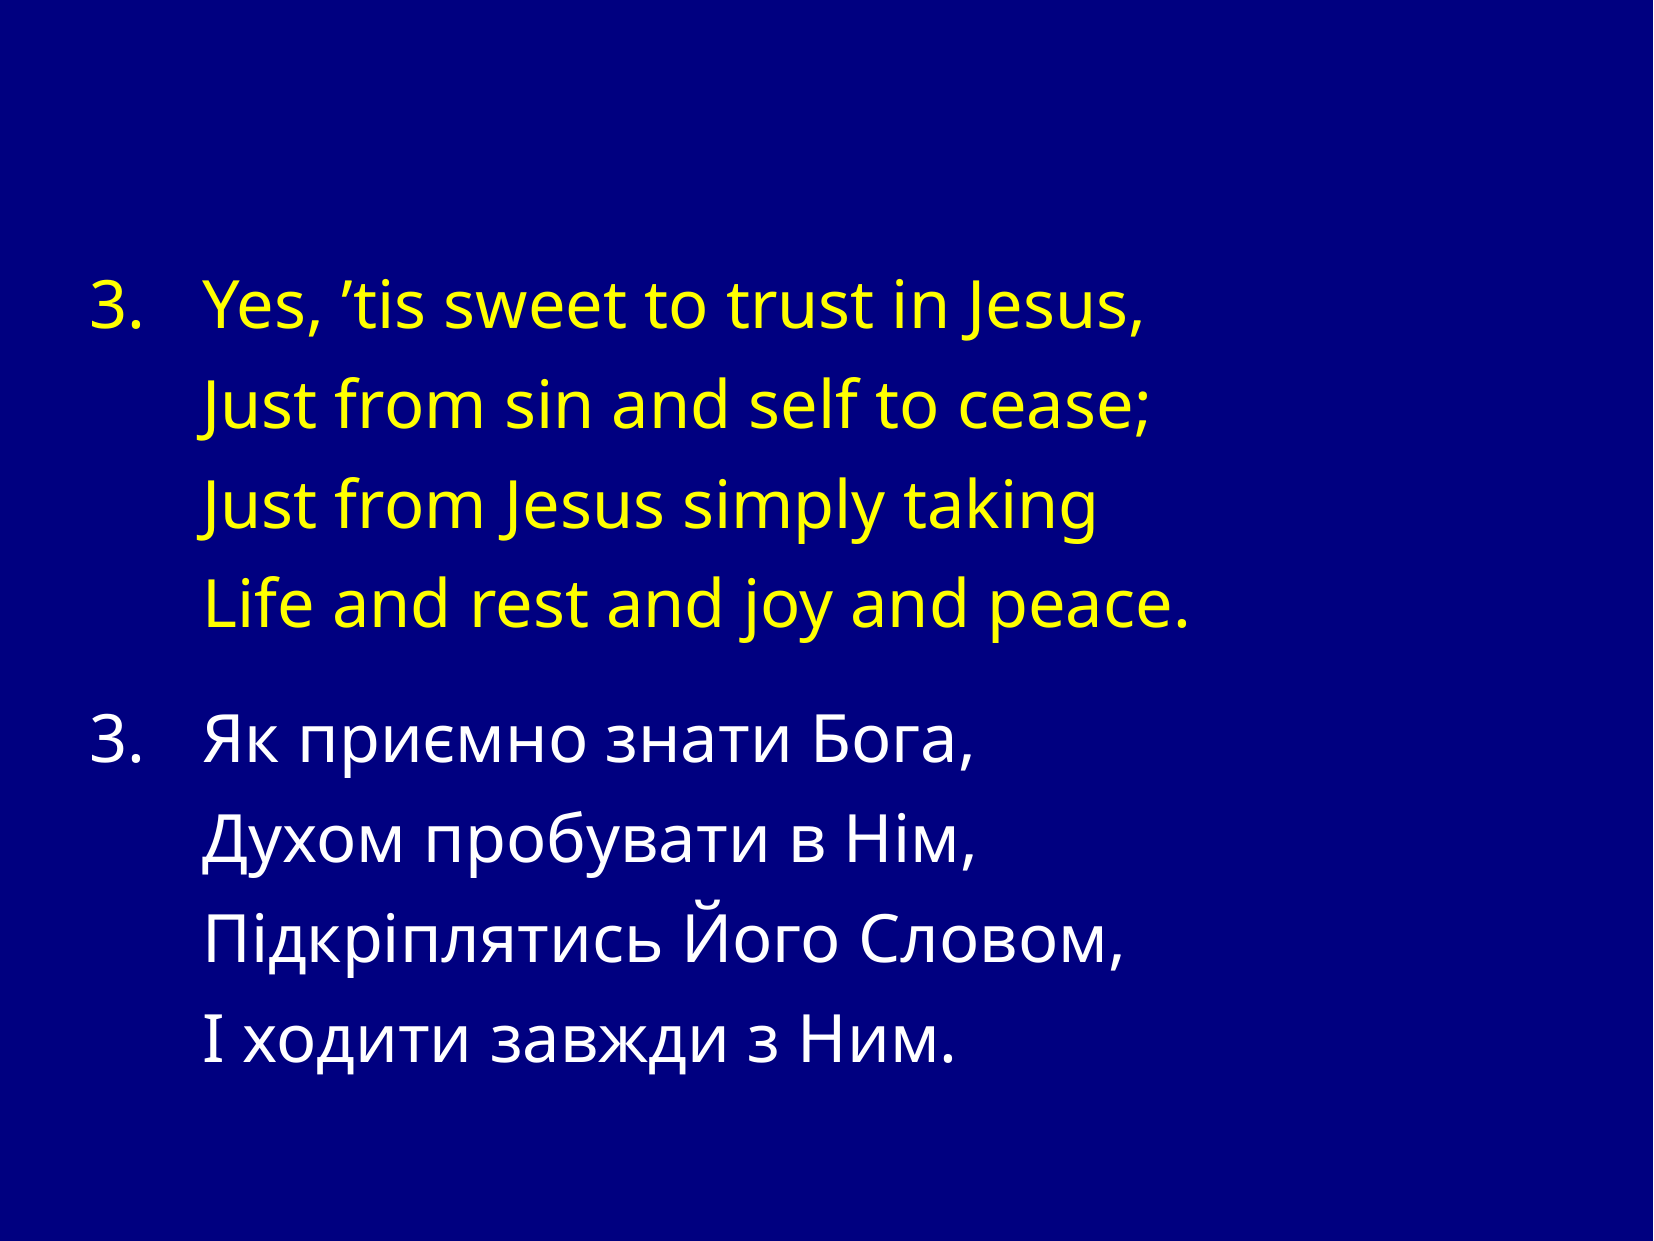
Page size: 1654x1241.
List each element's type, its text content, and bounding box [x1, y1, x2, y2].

text_box 3. Як приємно знати Бога, Духом пробувати в Нім, Підкріплятись Його Словом, І ходити завжди з Ним. [75, 675, 1576, 1163]
text_box 3. Yes, ’tis sweet to trust in Jesus, Just from sin and self to cease; Just from Jesus simply taking Life and rest and joy and peace. [75, 150, 1576, 638]
